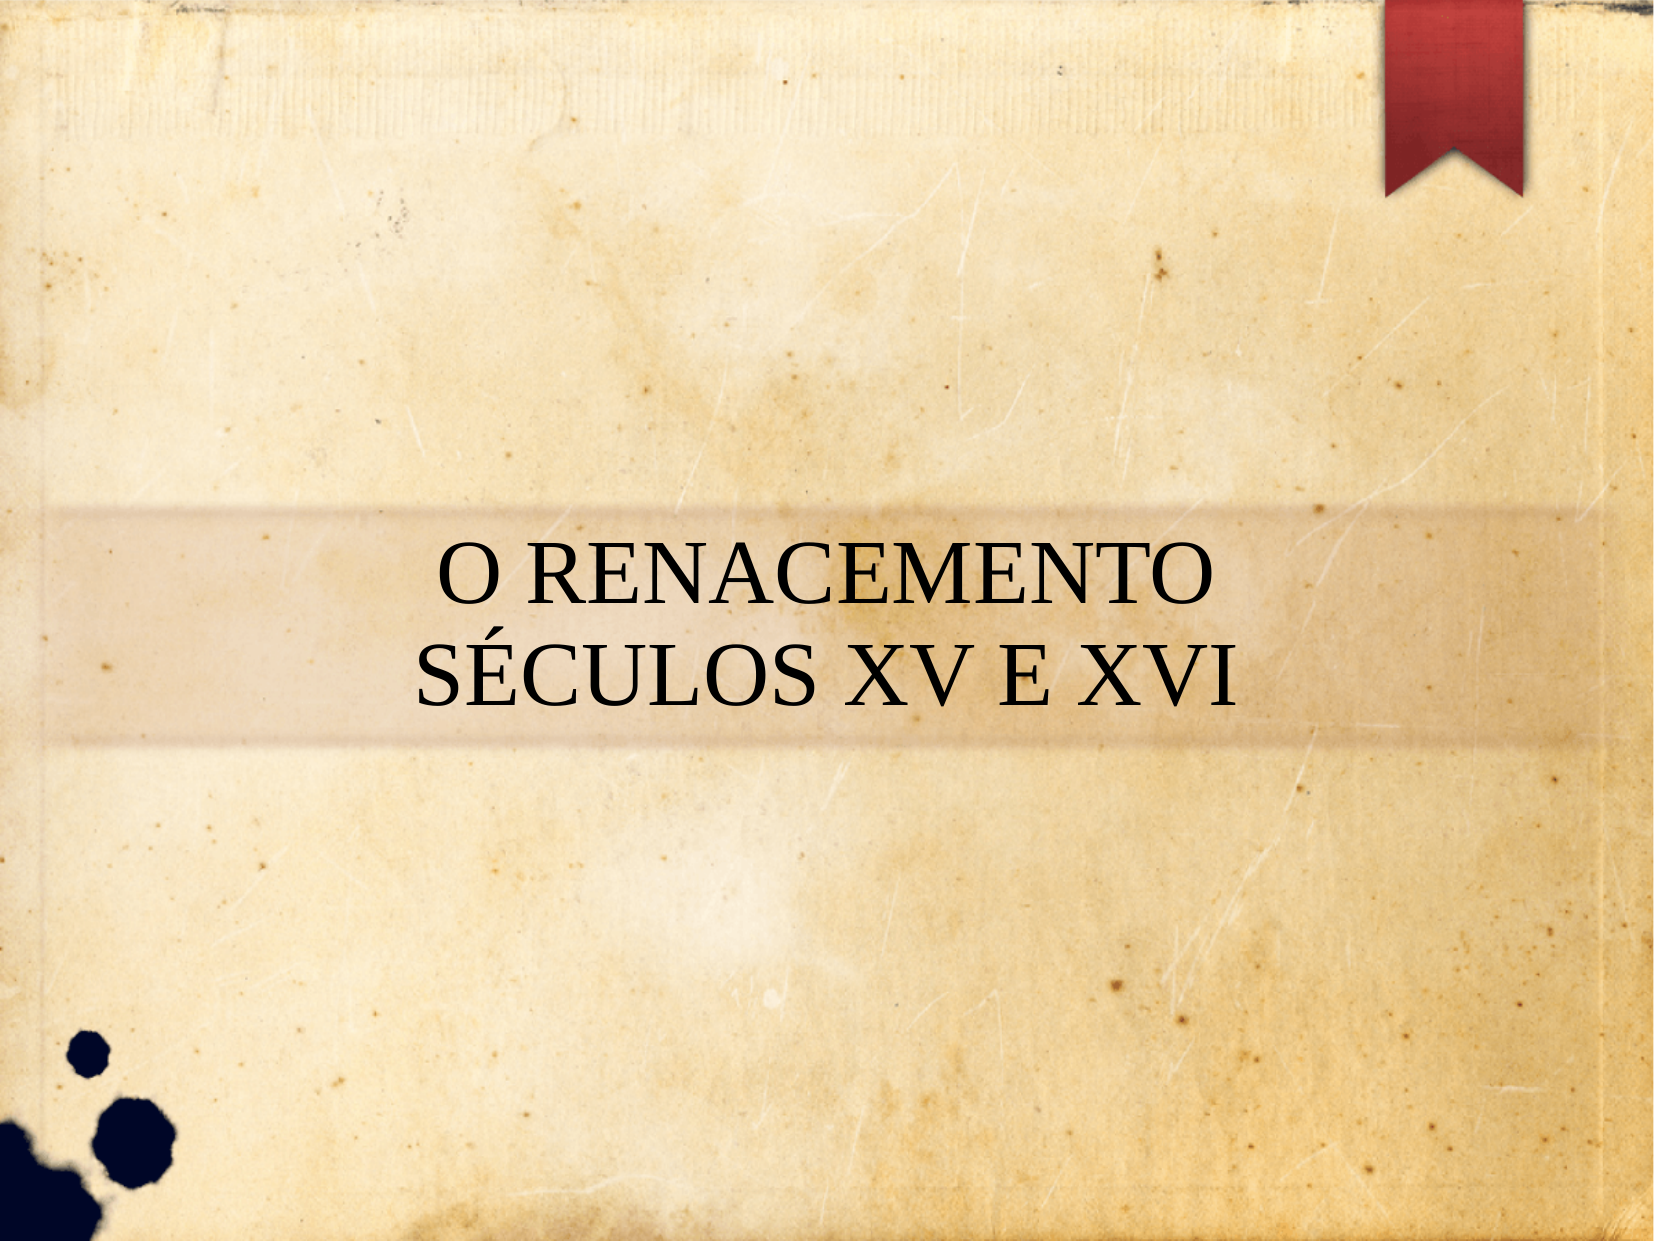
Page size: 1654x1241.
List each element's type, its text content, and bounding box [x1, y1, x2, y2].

picture [0, 0, 1654, 1241]
title O RENACEMENTO SÉCULOS XV E XVI [82, 519, 1571, 727]
